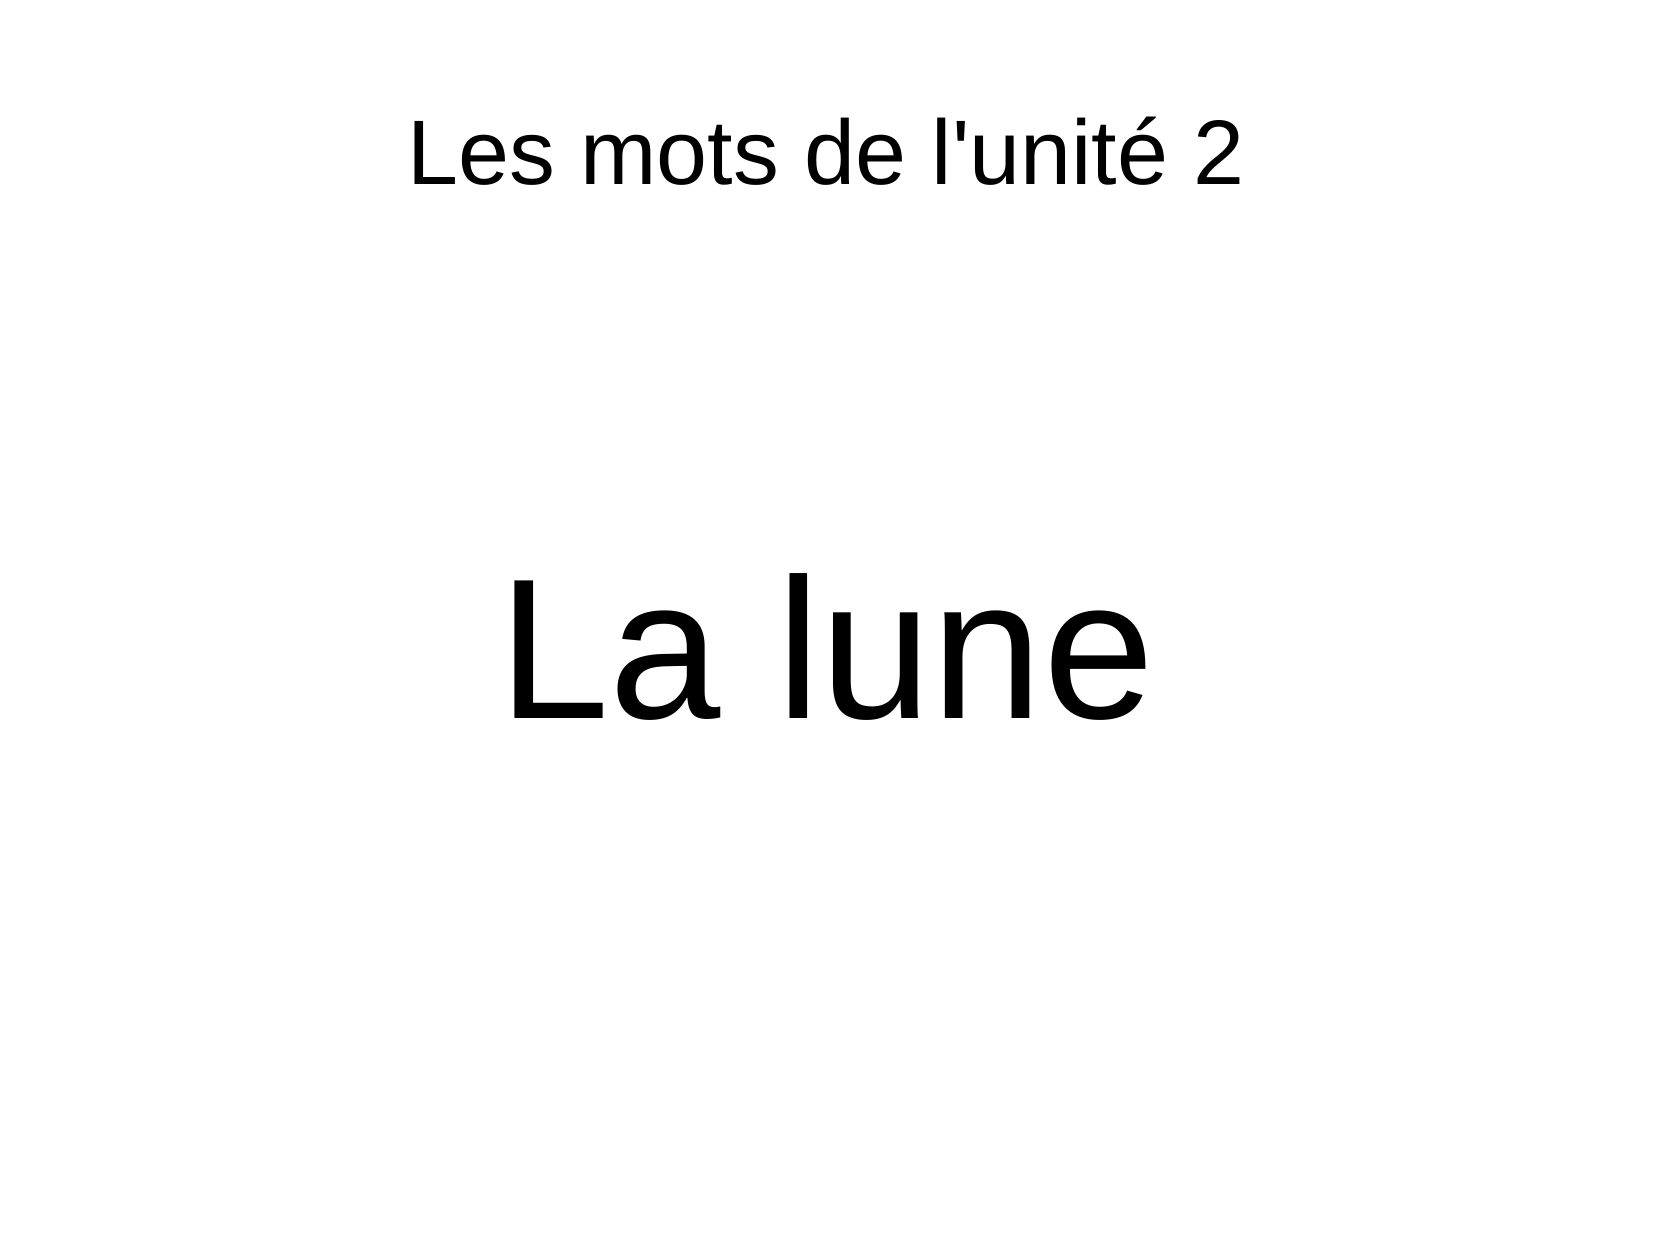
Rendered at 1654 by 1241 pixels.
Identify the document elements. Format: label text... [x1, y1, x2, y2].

subtitle La lune [82, 290, 1571, 1010]
title Les mots de l'unité 2 [82, 49, 1571, 257]
